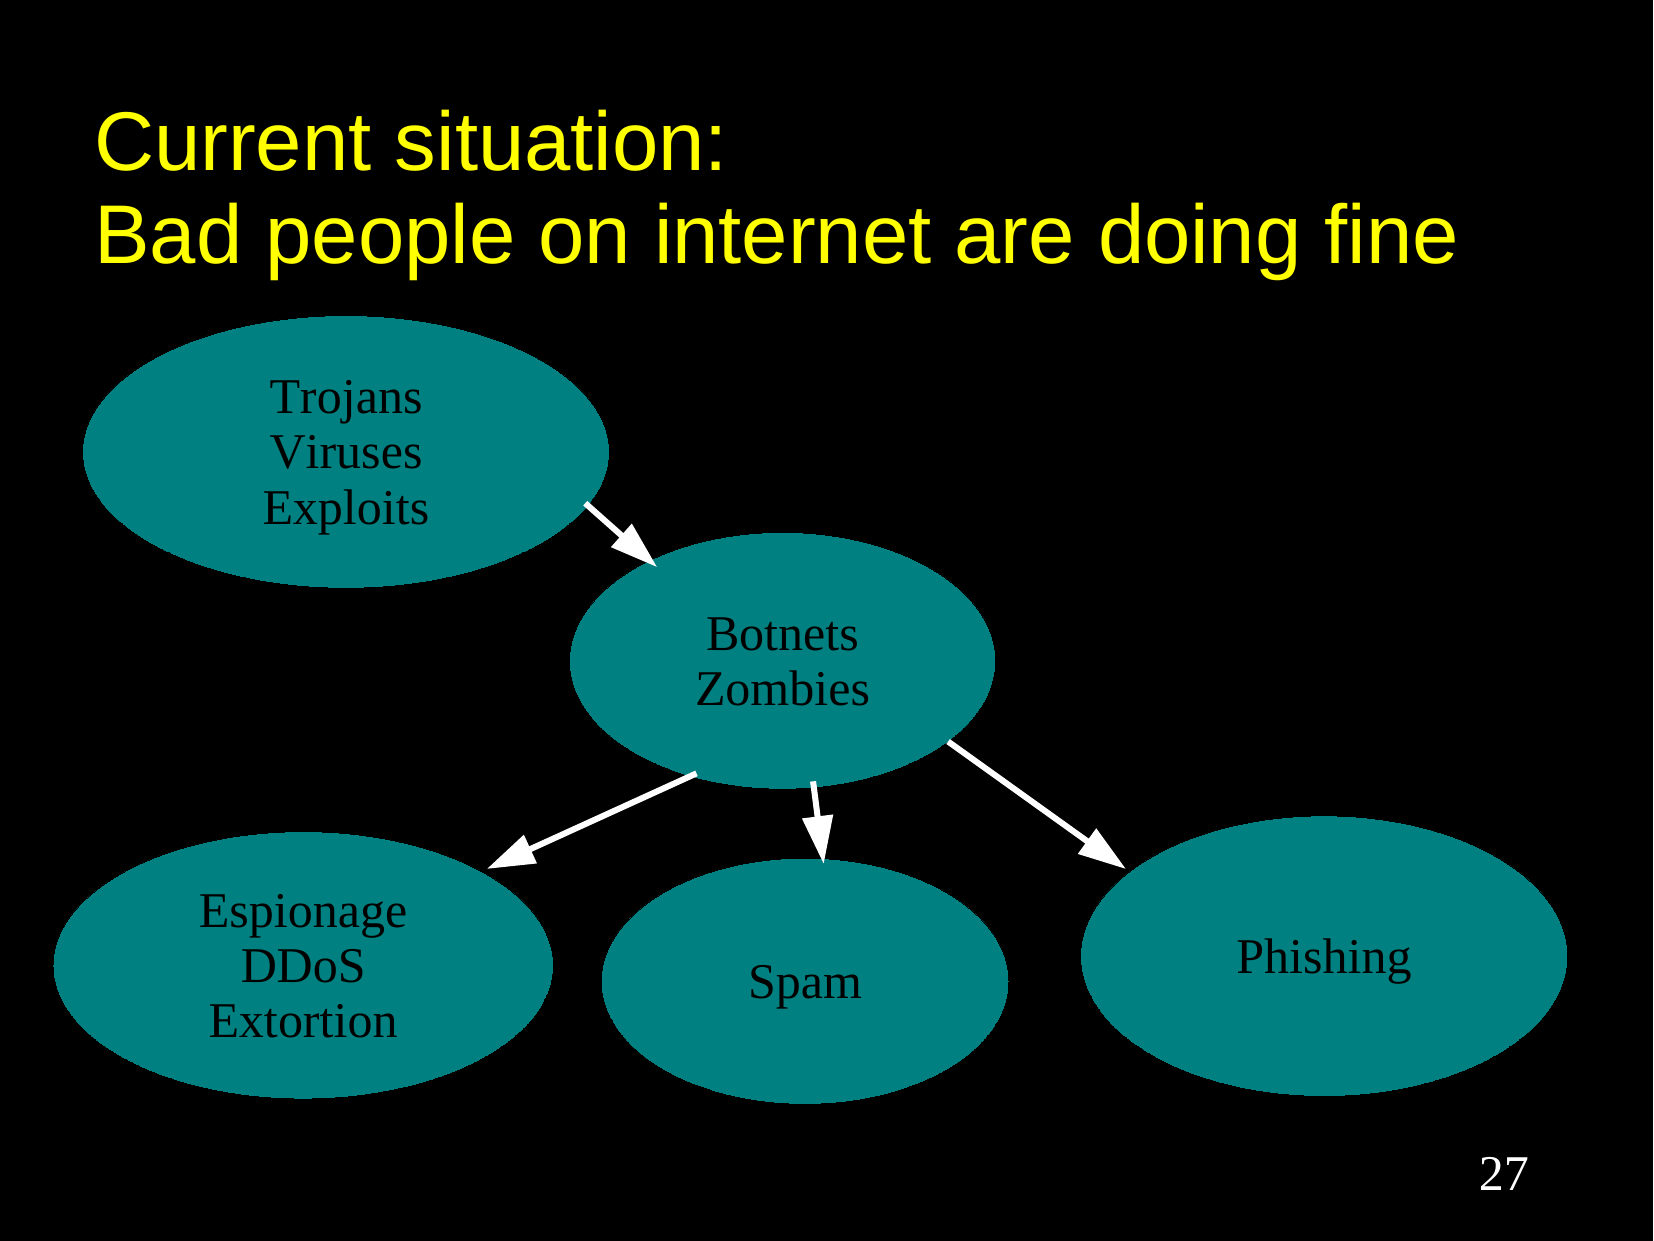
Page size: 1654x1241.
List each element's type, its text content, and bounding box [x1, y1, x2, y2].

text_box Espionage DDoS Extortion [52, 831, 554, 1100]
text_box Botnets Zombies [569, 532, 996, 790]
text_box Trojans Viruses Exploits [82, 315, 610, 589]
title Current situation: Bad people on internet are doing fine [94, 92, 1555, 284]
text_box Phishing [1080, 815, 1568, 1097]
text_box Spam [601, 858, 1010, 1105]
